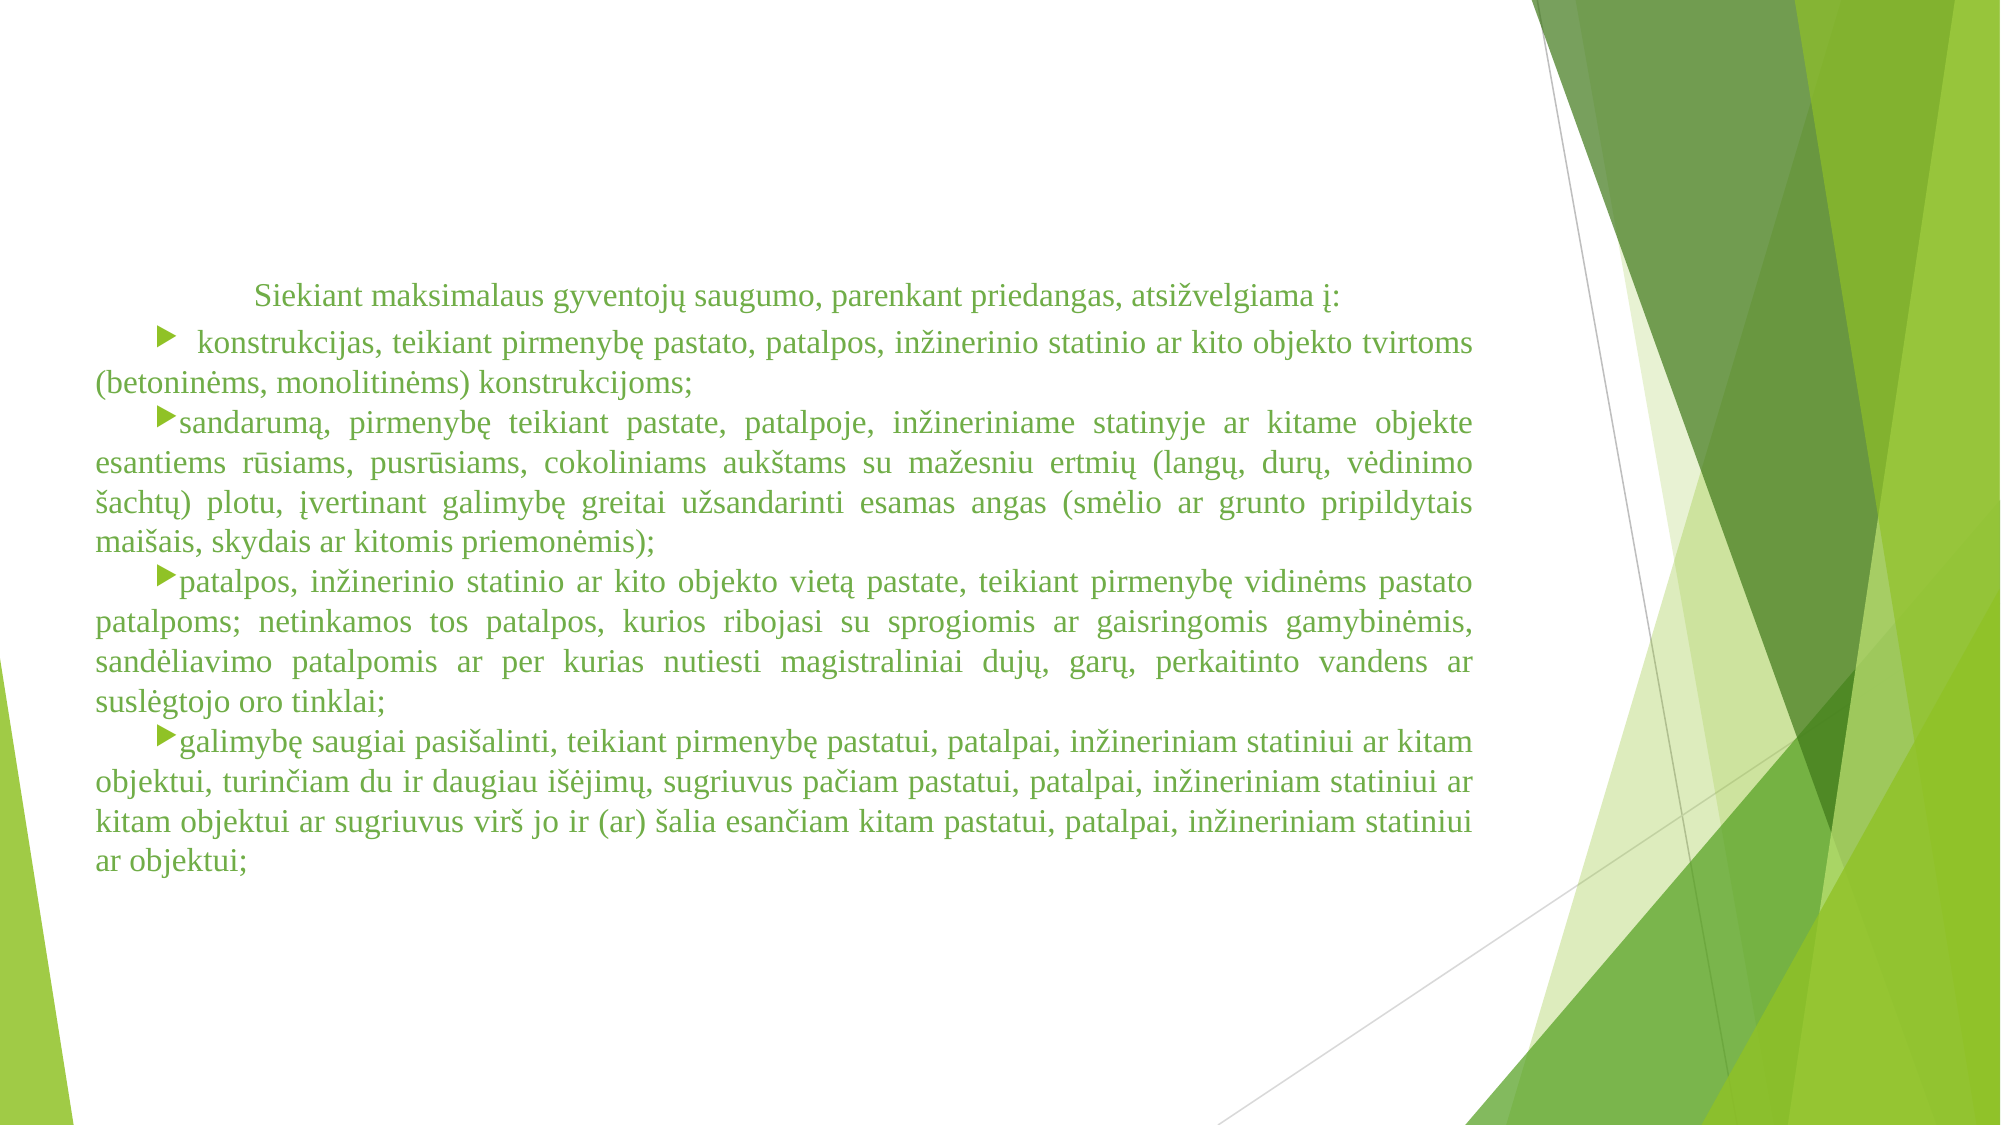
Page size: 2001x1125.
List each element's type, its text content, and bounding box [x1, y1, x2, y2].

list Siekiant maksimalaus gyventojų saugumo, parenkant priedangas, atsižvelgiama į: konstrukcijas, teikiant pirmenybę pastato, patalpos, inžinerinio statinio ar kito objekto tvirtoms (betoninėms, monolitinėms) konstrukcijoms; sandarumą, pirmenybę teikiant pastate, patalpoje, inžineriniame statinyje ar kitame objekte esantiems rūsiams, pusrūsiams, cokoliniams aukštams su mažesniu ertmių (langų, durų, vėdinimo šachtų) plotu, įvertinant galimybę greitai užsandarinti esamas angas (smėlio ar grunto pripildytais maišais, skydais ar kitomis priemonėmis); patalpos, inžinerinio statinio ar kito objekto vietą pastate, teikiant pirmenybę vidinėms pastato patalpoms; netinkamos tos patalpos, kurios ribojasi su sprogiomis ar gaisringomis gamybinėmis, sandėliavimo patalpomis ar per kurias nutiesti magistraliniai dujų, garų, perkaitinto vandens ar suslėgtojo oro tinklai; galimybę saugiai pasišalinti, teikiant pirmenybę pastatui, patalpai, inžineriniam statiniui ar kitam objektui, turinčiam du ir daugiau išėjimų, sugriuvus pačiam pastatui, patalpai, inžineriniam statiniui ar kitam objektui ar sugriuvus virš jo ir (ar) šalia esančiam kitam pastatui, patalpai, inžineriniam statiniui ar objektui; [80, 228, 1491, 1073]
